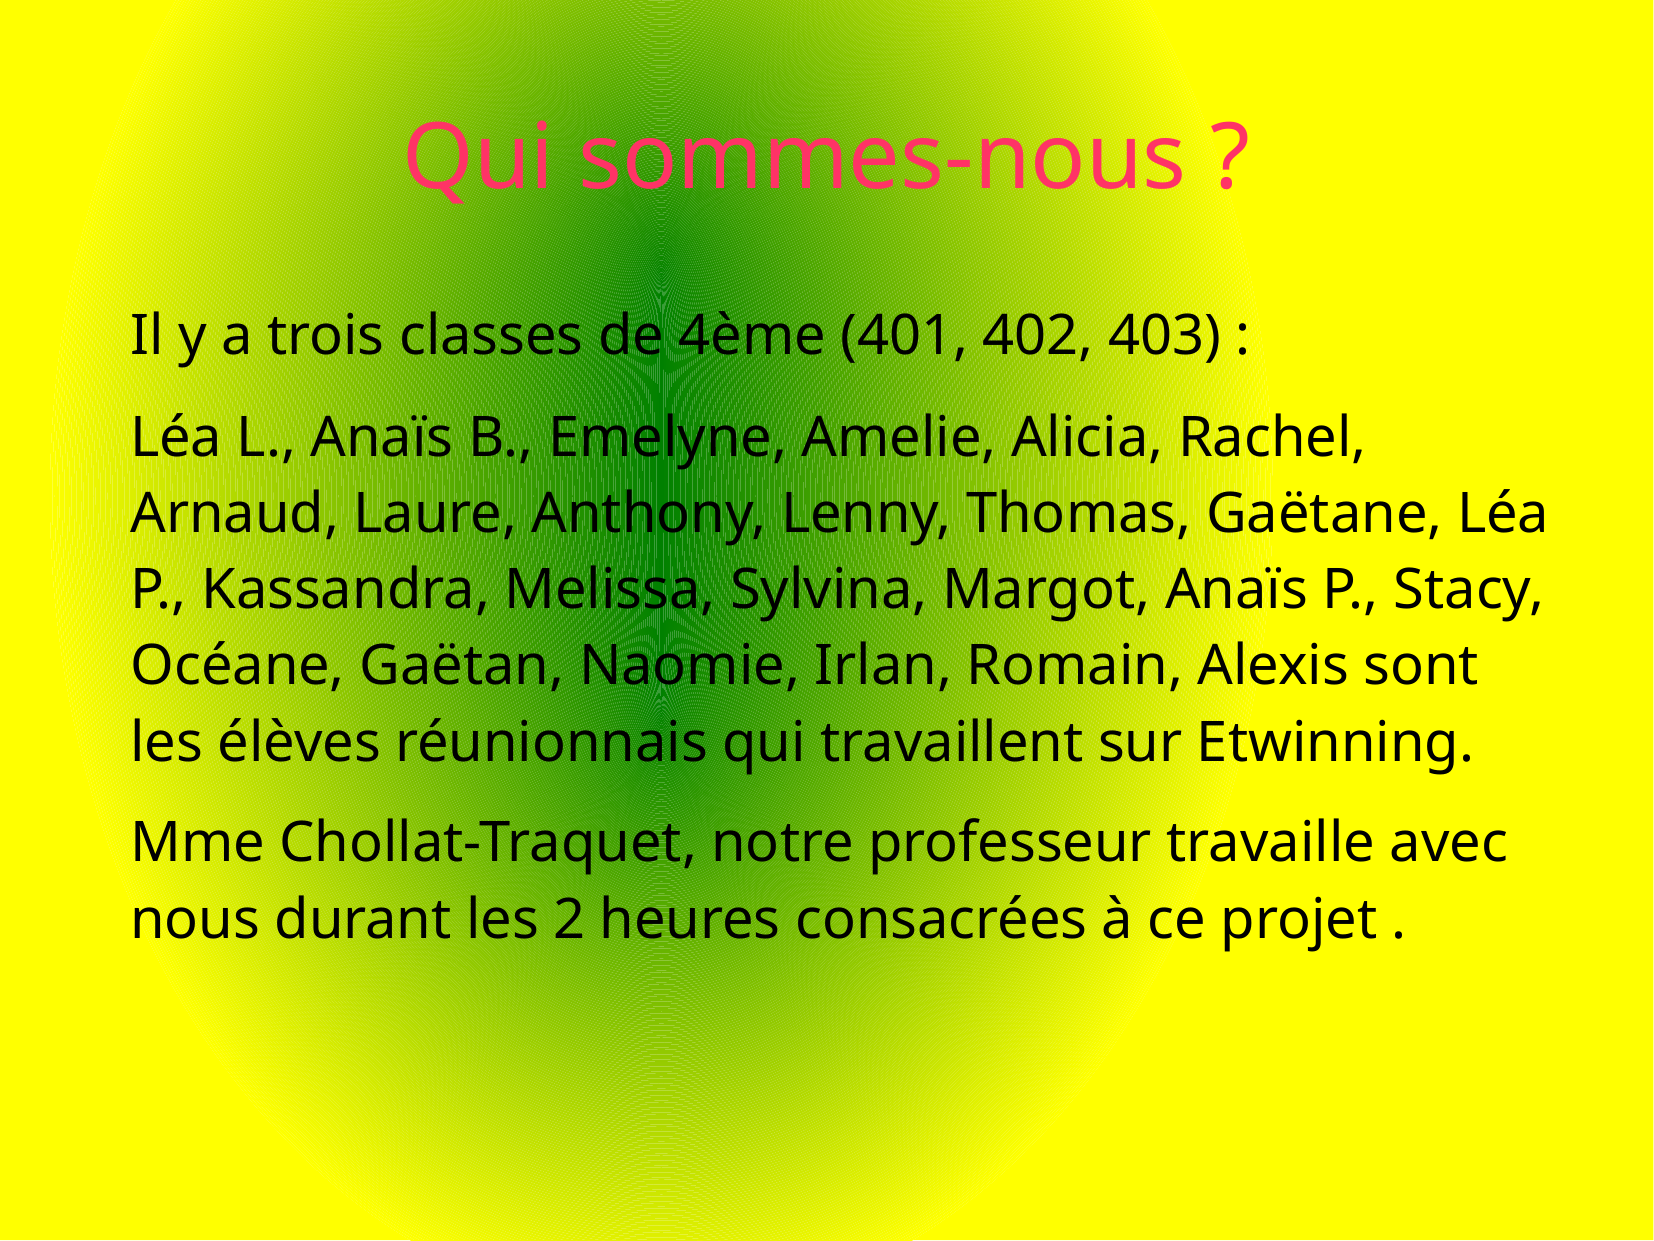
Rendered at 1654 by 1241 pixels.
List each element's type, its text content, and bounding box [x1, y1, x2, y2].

list Il y a trois classes de 4ème (401, 402, 403) : Léa L., Anaïs B., Emelyne, Amelie, Alicia, Rachel, Arnaud, Laure, Anthony, Lenny, Thomas, Gaëtane, Léa P., Kassandra, Melissa, Sylvina, Margot, Anaïs P., Stacy, Océane, Gaëtan, Naomie, Irlan, Romain, Alexis sont les élèves réunionnais qui travaillent sur Etwinning. Mme Chollat-Traquet, notre professeur travaille avec nous durant les 2 heures consacrées à ce projet . [70, 295, 1559, 1015]
title Qui sommes-nous ? [82, 49, 1571, 257]
